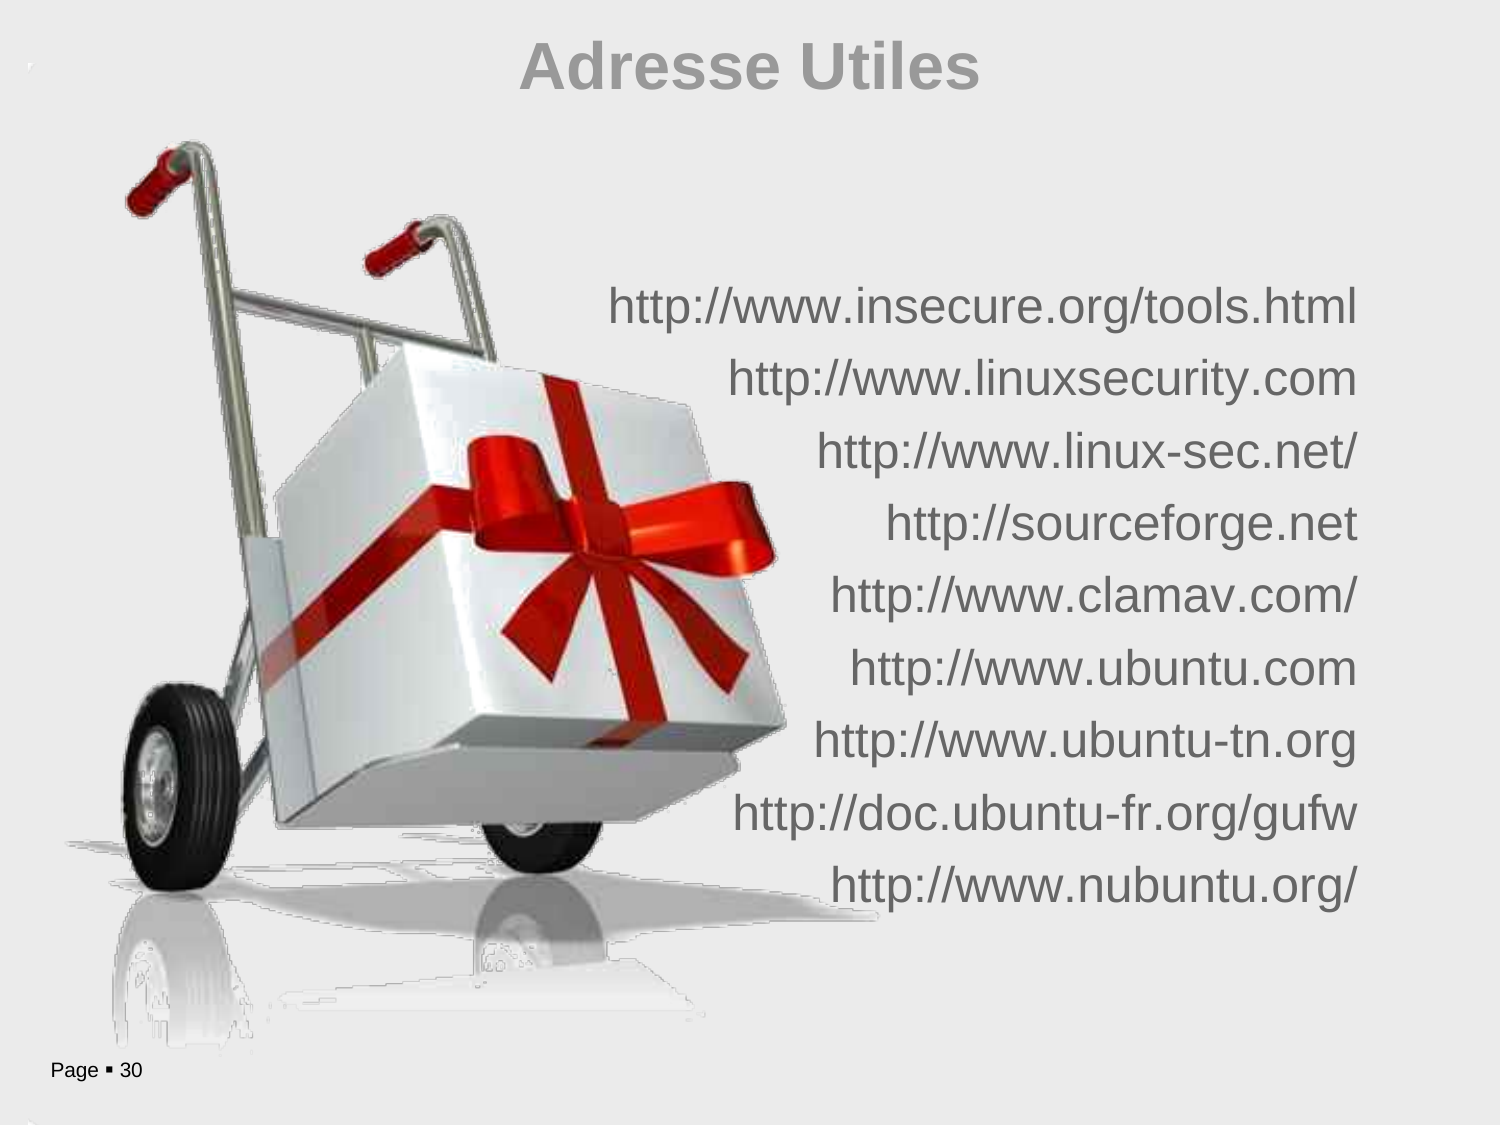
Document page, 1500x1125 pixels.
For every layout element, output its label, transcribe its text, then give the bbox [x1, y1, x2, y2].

picture [28, 63, 918, 1125]
list http://www.insecure.org/tools.html http://www.linuxsecurity.com http://www.linux-sec.net/ http://sourceforge.net http://www.clamav.com/ http://www.ubuntu.com http://www.ubuntu-tn.org http://doc.ubuntu-fr.org/gufw http://www.nubuntu.org/ [918, 270, 1359, 992]
title Adresse Utiles [51, 19, 1449, 118]
